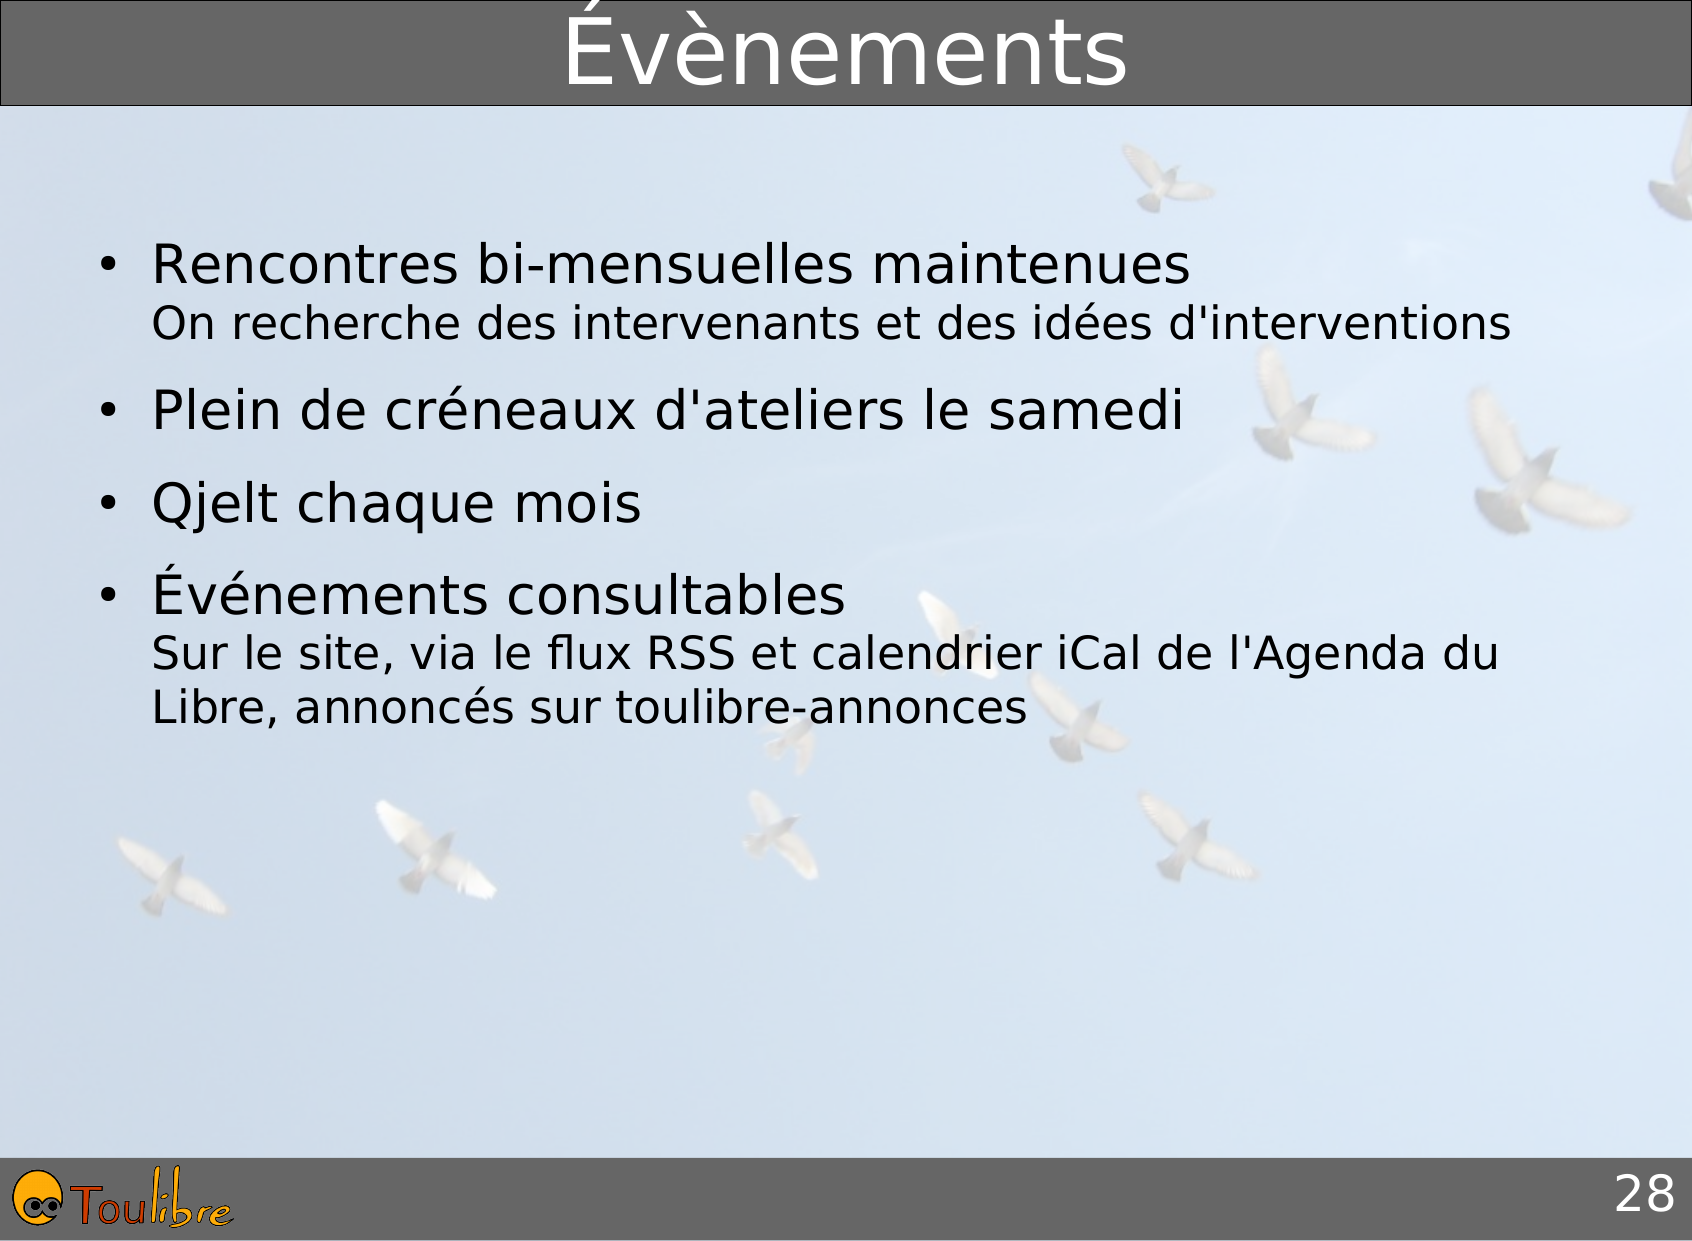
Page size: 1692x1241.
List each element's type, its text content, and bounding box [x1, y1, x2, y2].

picture [12, 1165, 234, 1228]
title Évènements [0, 0, 1692, 107]
list Rencontres bi-mensuelles maintenues On recherche des intervenants et des idées d'interventions Plein de créneaux d'ateliers le samedi Qjelt chaque mois Événements consultables Sur le site, via le flux RSS et calendrier iCal de l'Agenda du Libre, annoncés sur toulibre-annonces [81, 233, 1604, 809]
